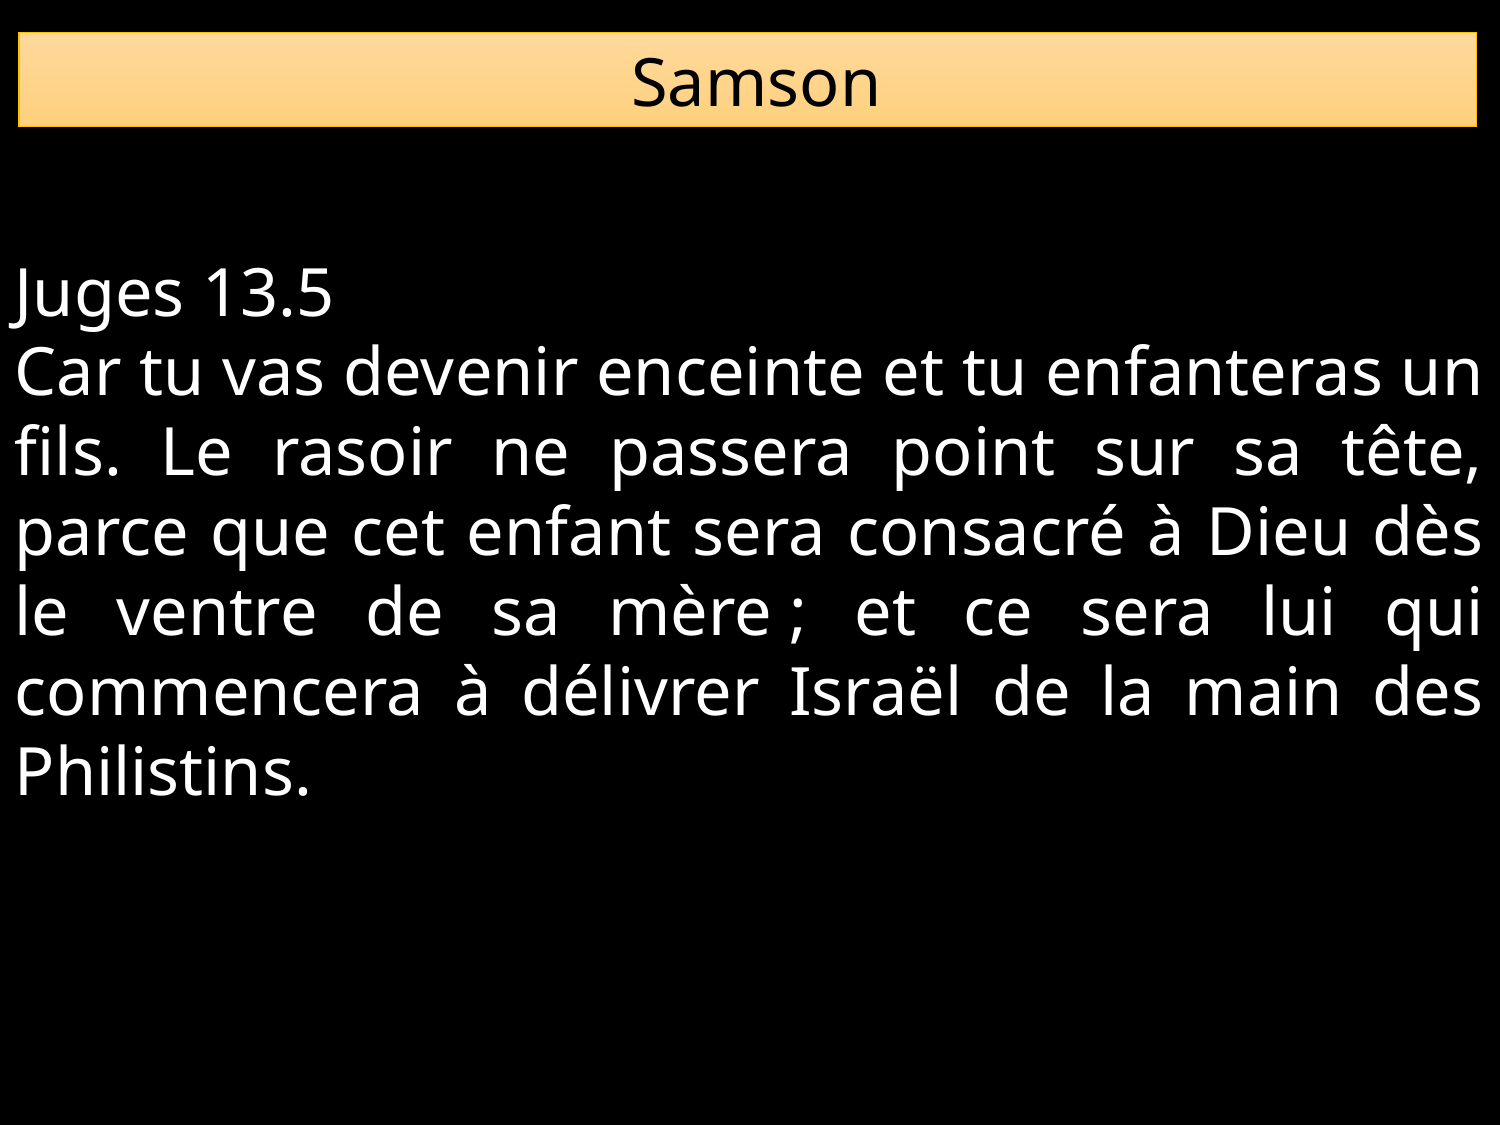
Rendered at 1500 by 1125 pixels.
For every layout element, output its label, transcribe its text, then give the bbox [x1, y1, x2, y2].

text_box Juges 13.5 Car tu vas devenir enceinte et tu enfanteras un fils. Le rasoir ne passera point sur sa tête, parce que cet enfant sera consacré à Dieu dès le ventre de sa mère ; et ce sera lui qui commencera à délivrer Israël de la main des Philistins. [0, 241, 1500, 817]
text_box Samson [19, 32, 1477, 127]
